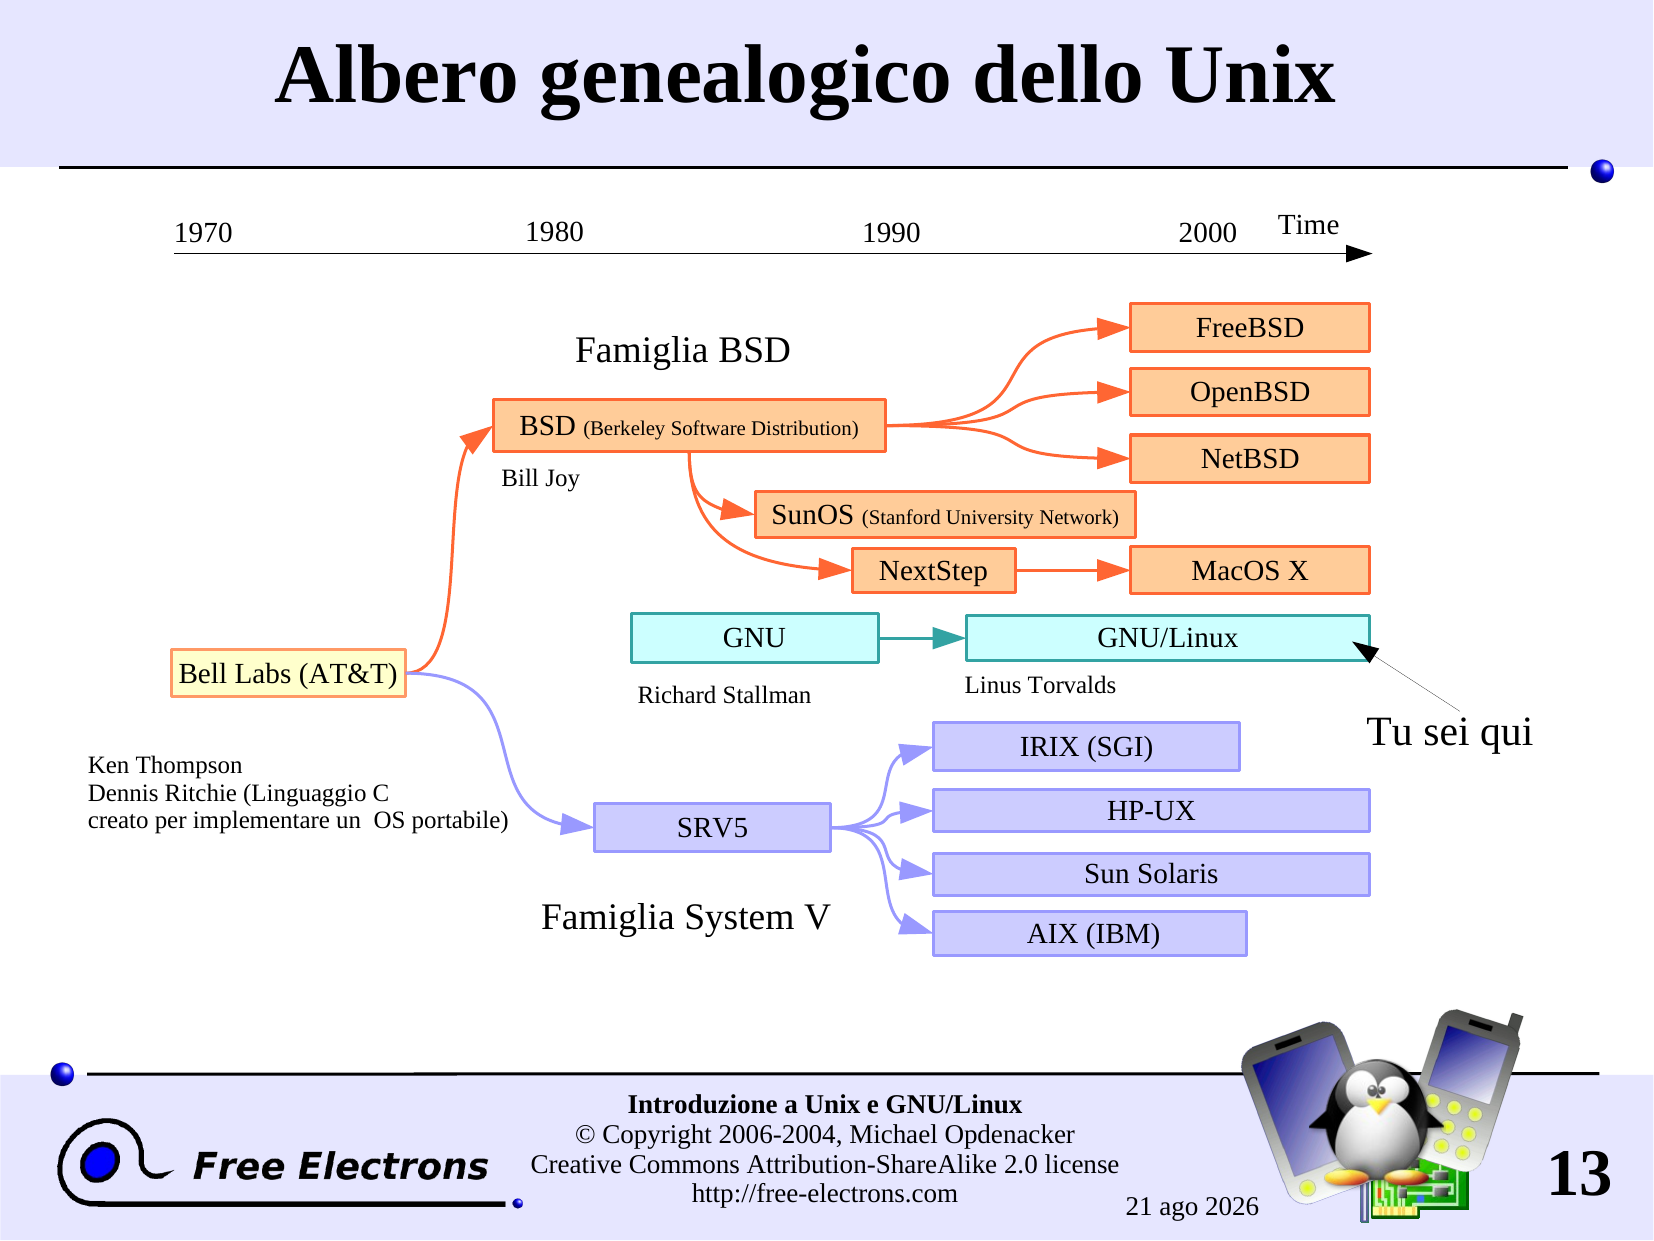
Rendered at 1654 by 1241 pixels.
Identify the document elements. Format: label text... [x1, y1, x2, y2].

text_box 1990 [862, 216, 922, 258]
text_box Ken Thompson Dennis Ritchie (Linguaggio C creato per implementare un OS portabile) [87, 751, 511, 856]
text_box 1970 [174, 216, 234, 258]
text_box NextStep [852, 548, 1016, 593]
text_box FreeBSD [1130, 303, 1370, 352]
text_box 2000 [1178, 216, 1238, 258]
picture [50, 1107, 527, 1216]
text_box Famiglia System V [541, 896, 832, 949]
text_box GNU/Linux [966, 615, 1370, 661]
text_box Linus Torvalds [964, 670, 1118, 706]
text_box Richard Stallman [637, 681, 813, 717]
text_box SunOS (Stanford University Network) [755, 491, 1136, 538]
text_box Famiglia BSD [575, 329, 792, 382]
text_box OpenBSD [1130, 368, 1370, 416]
text_box MacOS X [1130, 546, 1370, 594]
text_box GNU [631, 613, 879, 663]
text_box 1980 [525, 215, 585, 256]
text_box HP-UX [933, 789, 1370, 832]
text_box BSD (Berkeley Software Distribution) [493, 399, 886, 452]
text_box Tu sei qui [1366, 708, 1584, 767]
title Albero genealogico dello Unix [60, 12, 1551, 138]
text_box NetBSD [1130, 435, 1370, 483]
text_box Time [1278, 208, 1340, 250]
text_box Bell Labs (AT&T) [171, 649, 406, 697]
picture [1225, 983, 1538, 1241]
text_box SRV5 [594, 803, 831, 852]
text_box IRIX (SGI) [933, 722, 1240, 771]
text_box AIX (IBM) [933, 911, 1247, 956]
text_box Bill Joy [501, 464, 581, 500]
text_box Sun Solaris [933, 853, 1370, 896]
